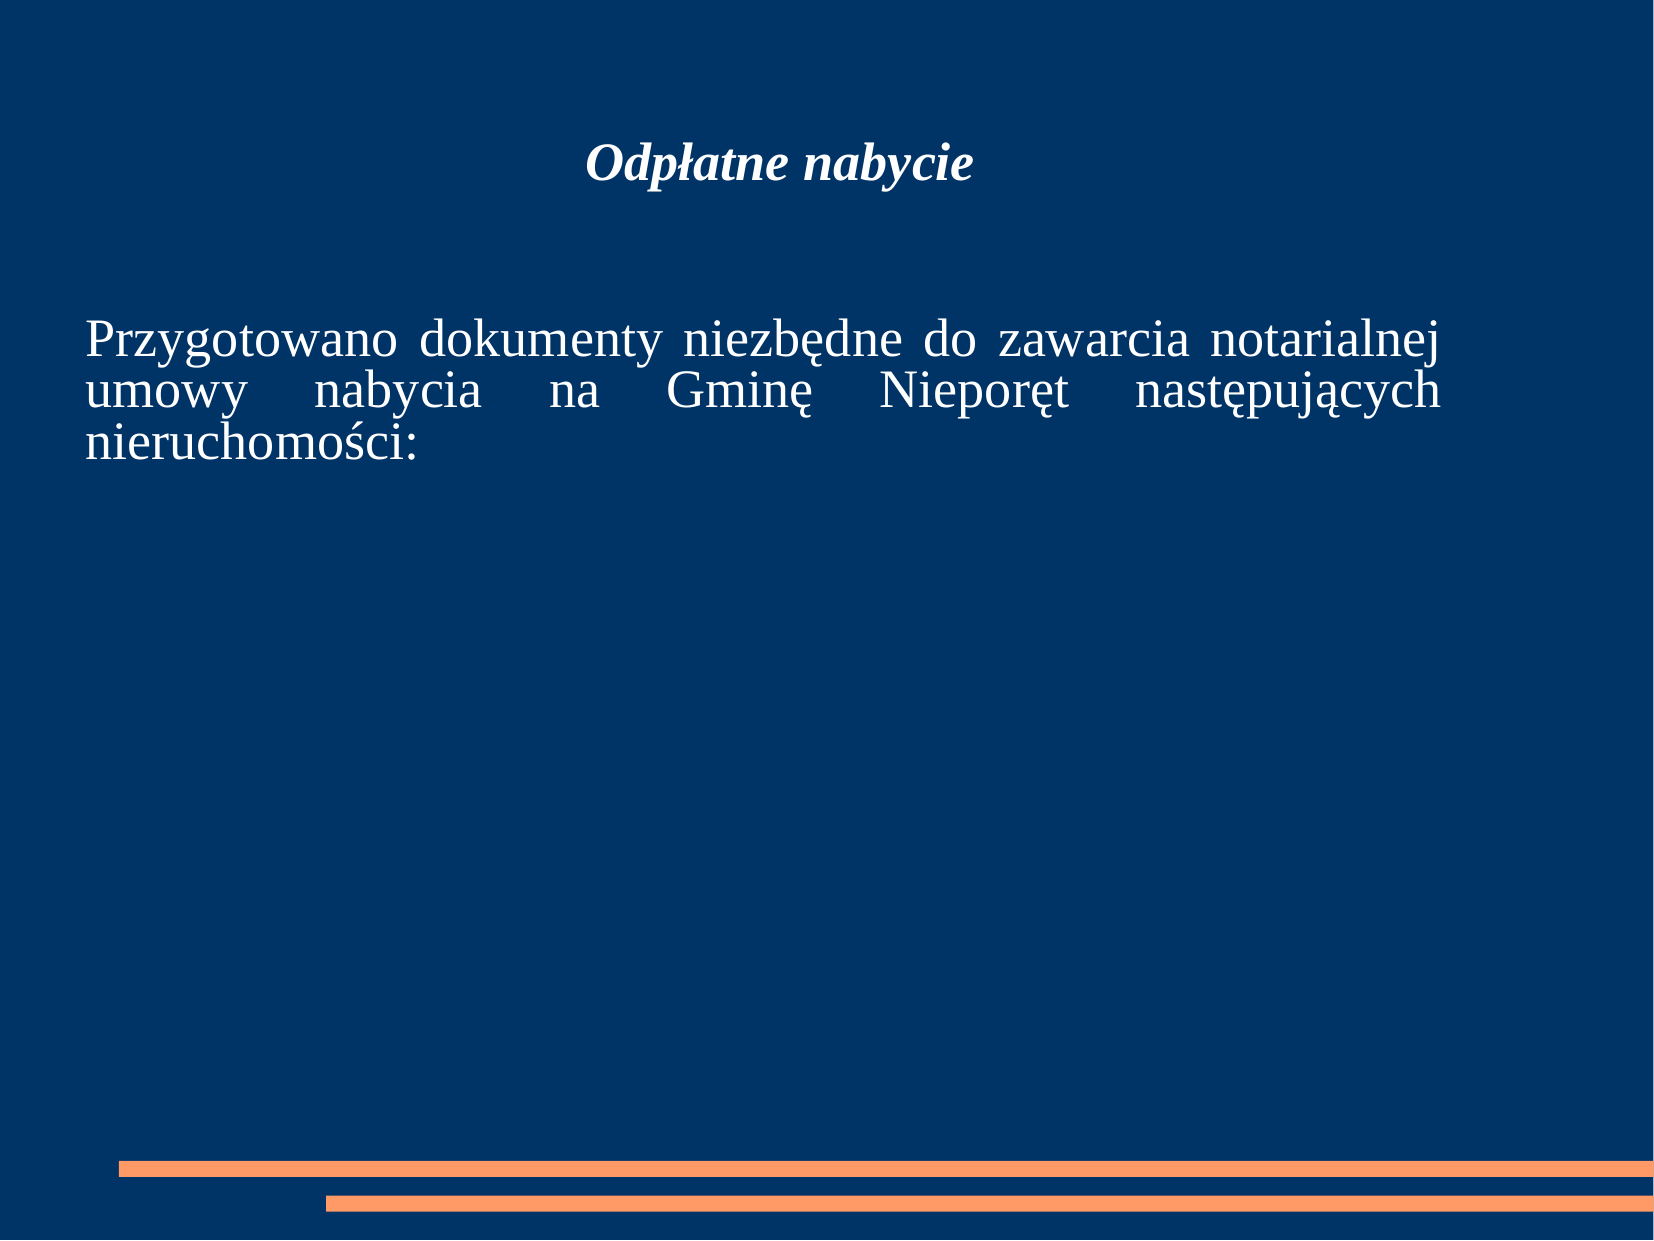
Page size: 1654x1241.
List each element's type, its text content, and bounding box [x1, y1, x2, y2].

text_box Przygotowano dokumenty niezbędne do zawarcia notarialnej umowy nabycia na Gminę Nieporęt następujących nieruchomości: [70, 307, 1459, 339]
text_box [11, 339, 1518, 1164]
text_box Odpłatne nabycie [74, 58, 1487, 266]
